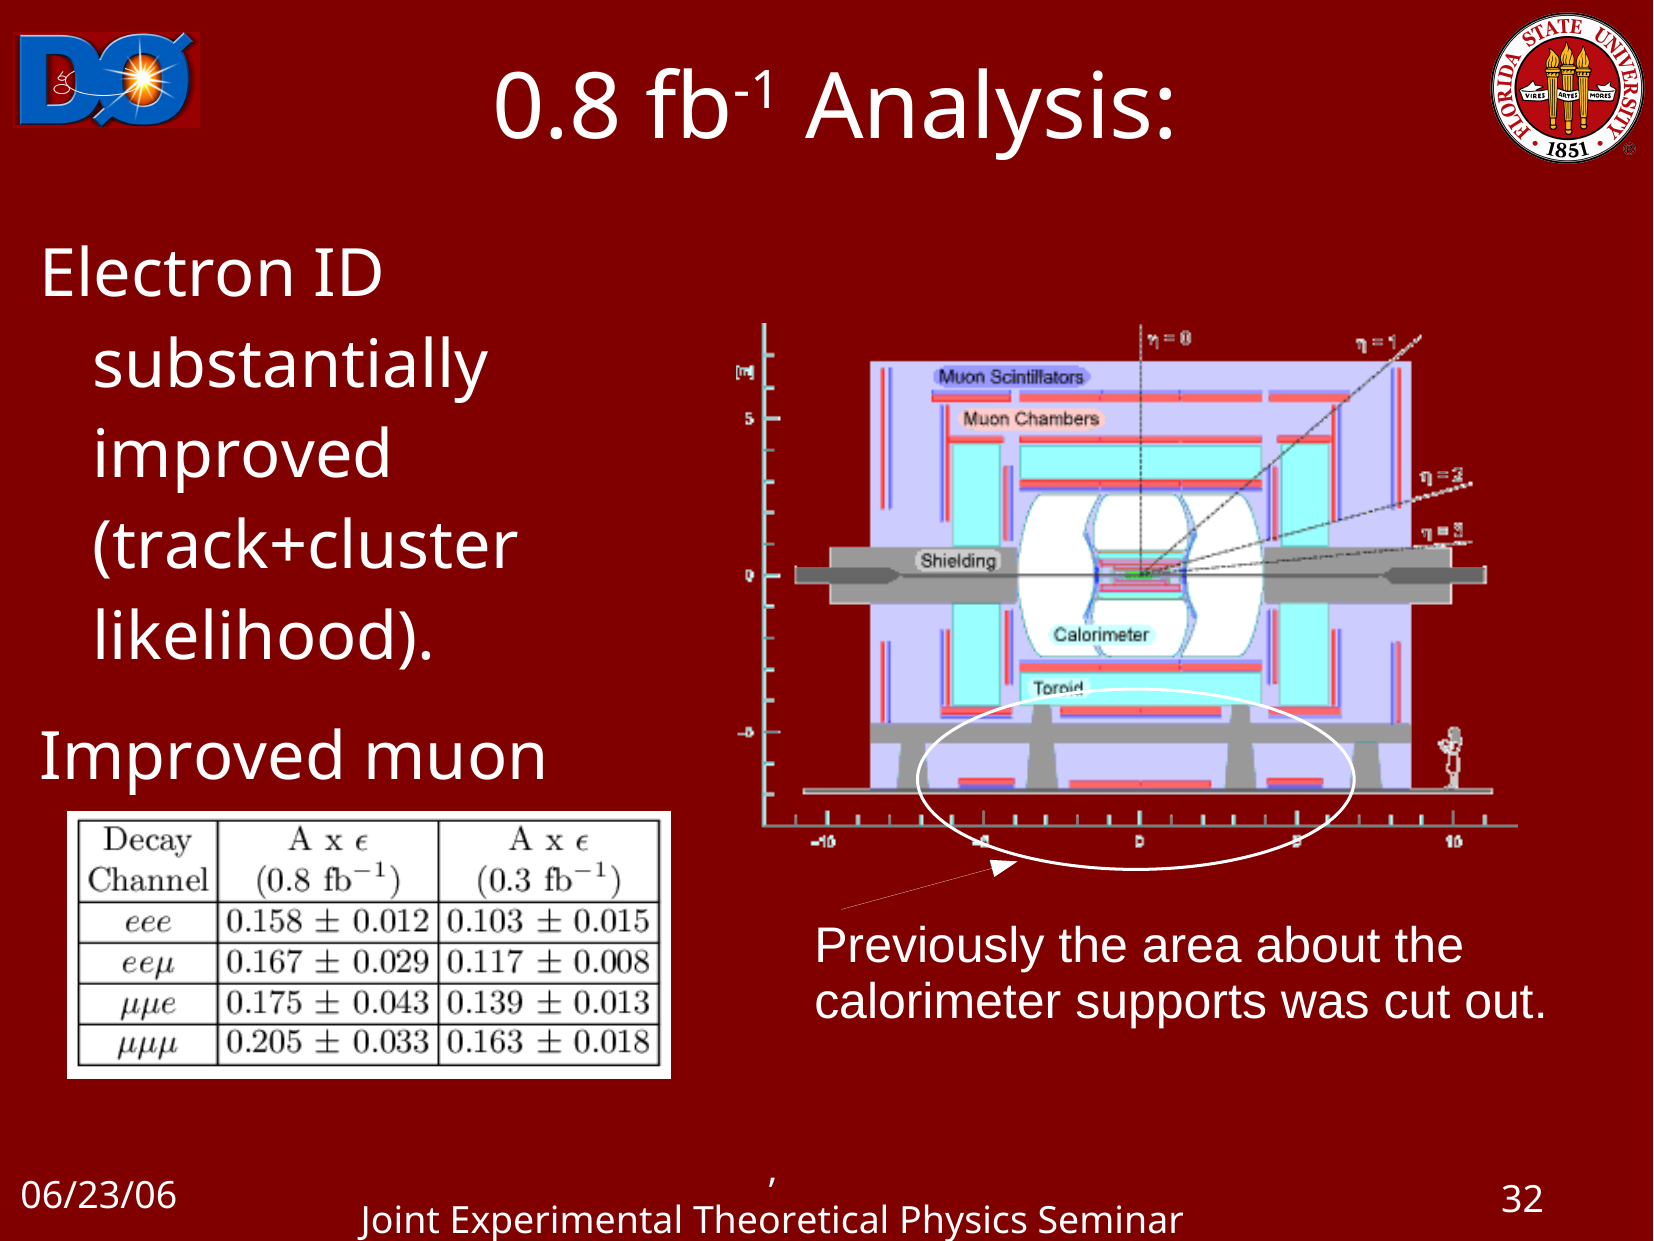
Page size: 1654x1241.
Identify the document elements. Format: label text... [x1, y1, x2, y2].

picture [736, 323, 1518, 850]
list Electron ID substantially improved (track+cluster likelihood). Improved muon coverage. [21, 225, 721, 1044]
picture [920, 691, 1352, 850]
text_box Previously the area about the calorimeter supports was cut out. [799, 909, 1653, 1037]
picture [1489, 11, 1646, 165]
picture [13, 32, 196, 128]
picture [67, 811, 671, 1079]
title 0.8 fb-1 Analysis: [196, 0, 1475, 208]
